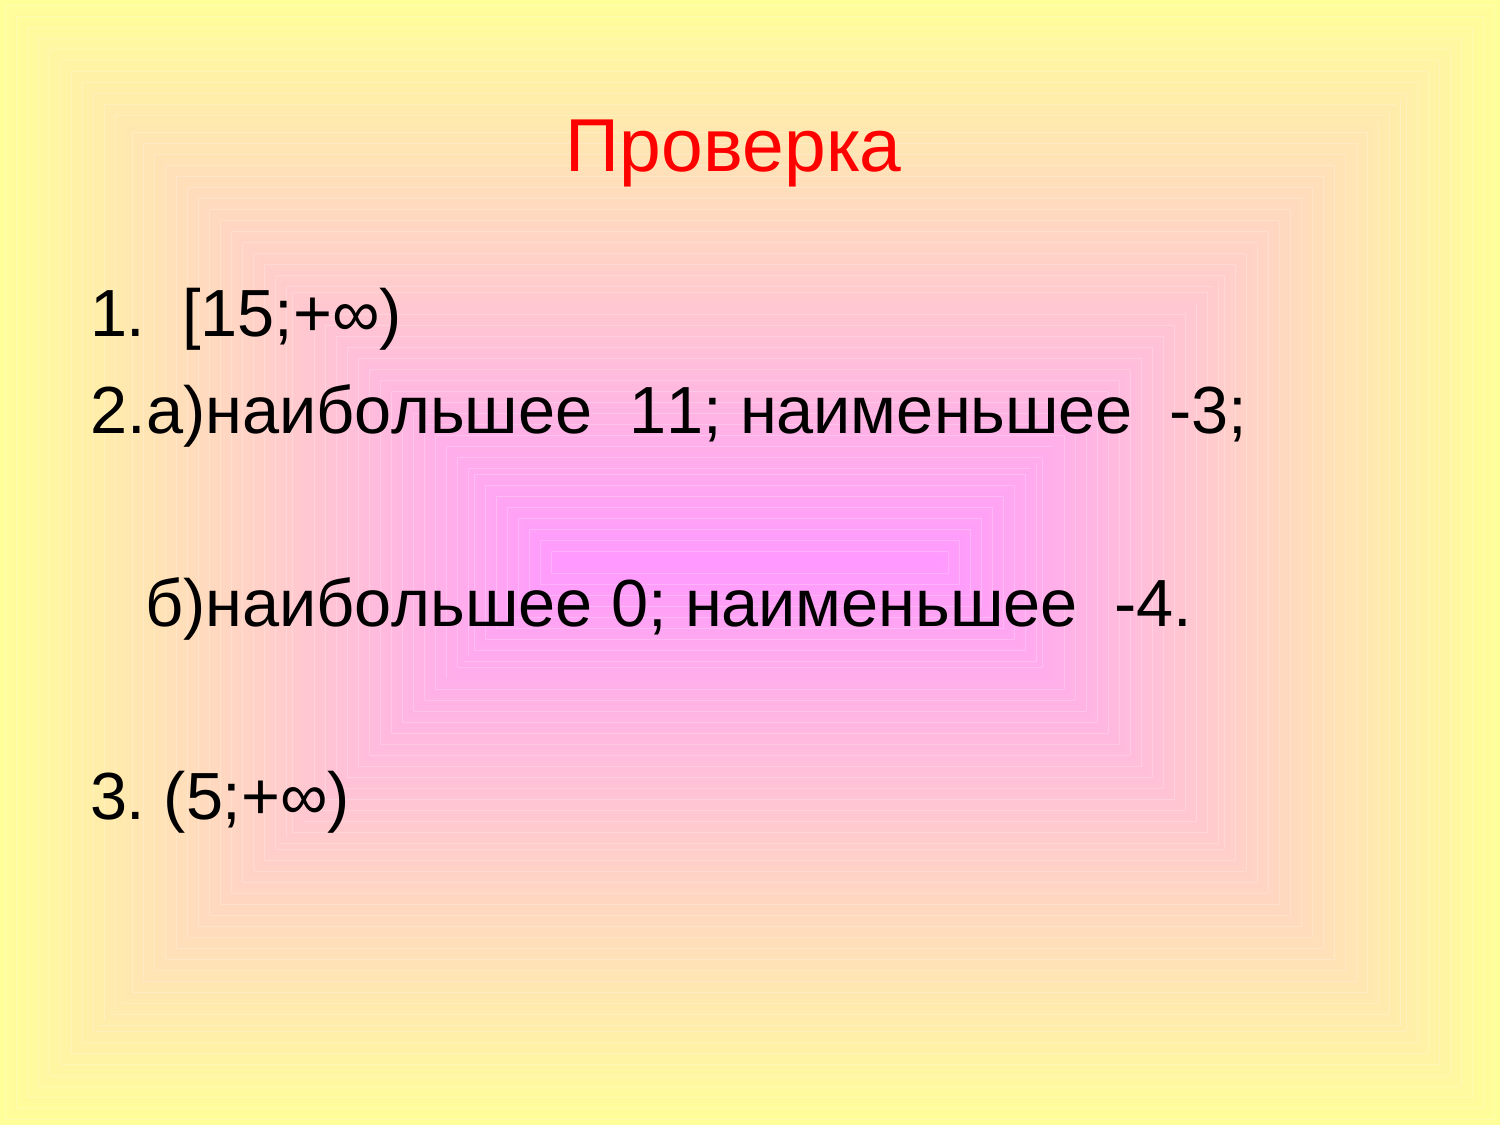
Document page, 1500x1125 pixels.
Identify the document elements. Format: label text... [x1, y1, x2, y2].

title Проверка [58, 47, 1409, 235]
list 1. [15;+∞) а)наибольшее 11; наименьшее -3; б)наибольшее 0; наименьшее -4. 3. (5;+∞) [75, 262, 1426, 1006]
